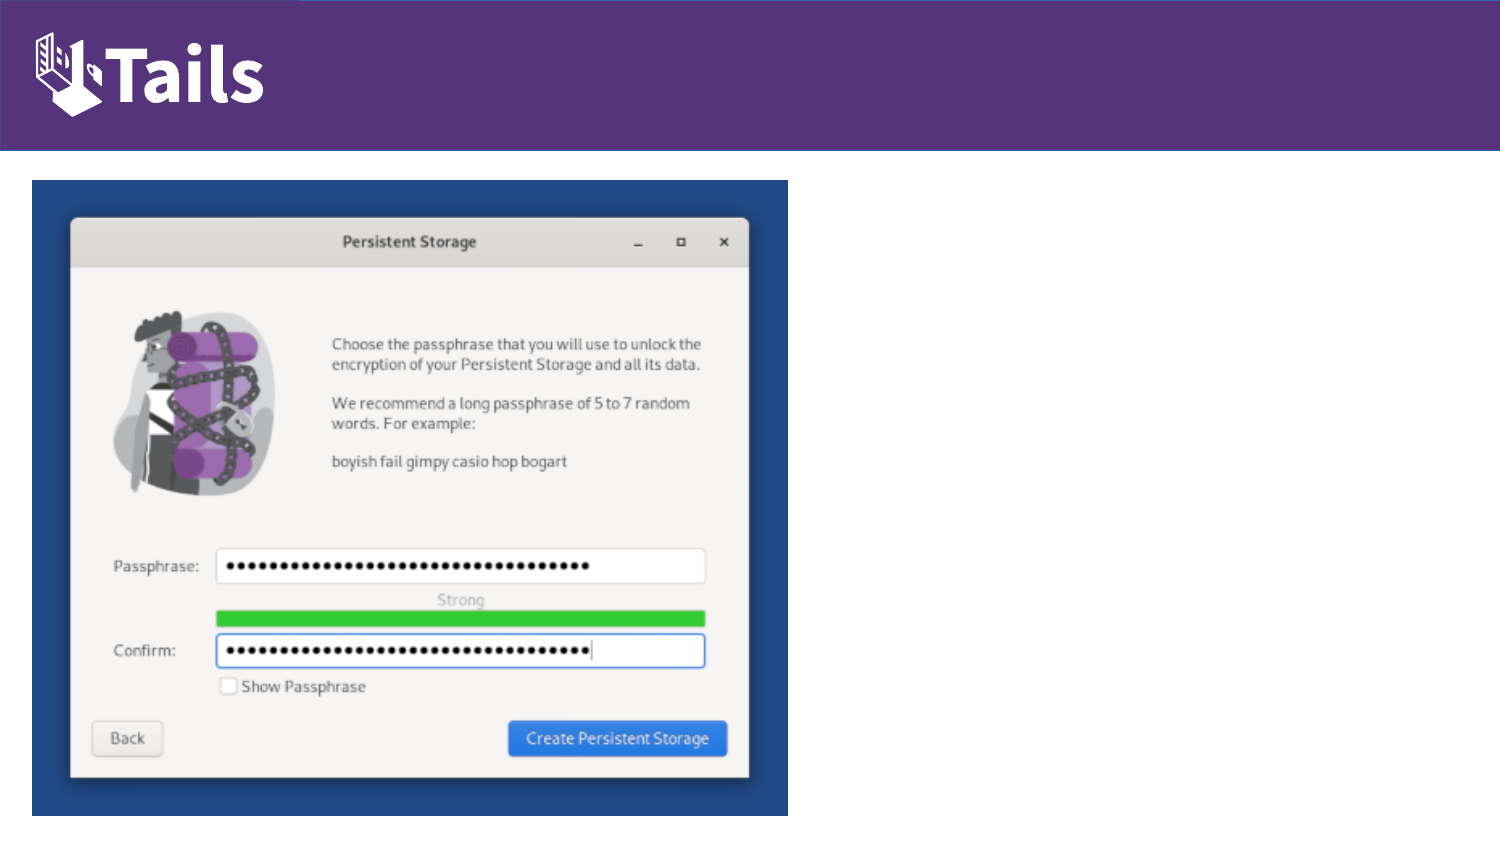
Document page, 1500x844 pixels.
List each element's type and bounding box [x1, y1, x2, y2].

picture [32, 180, 788, 816]
